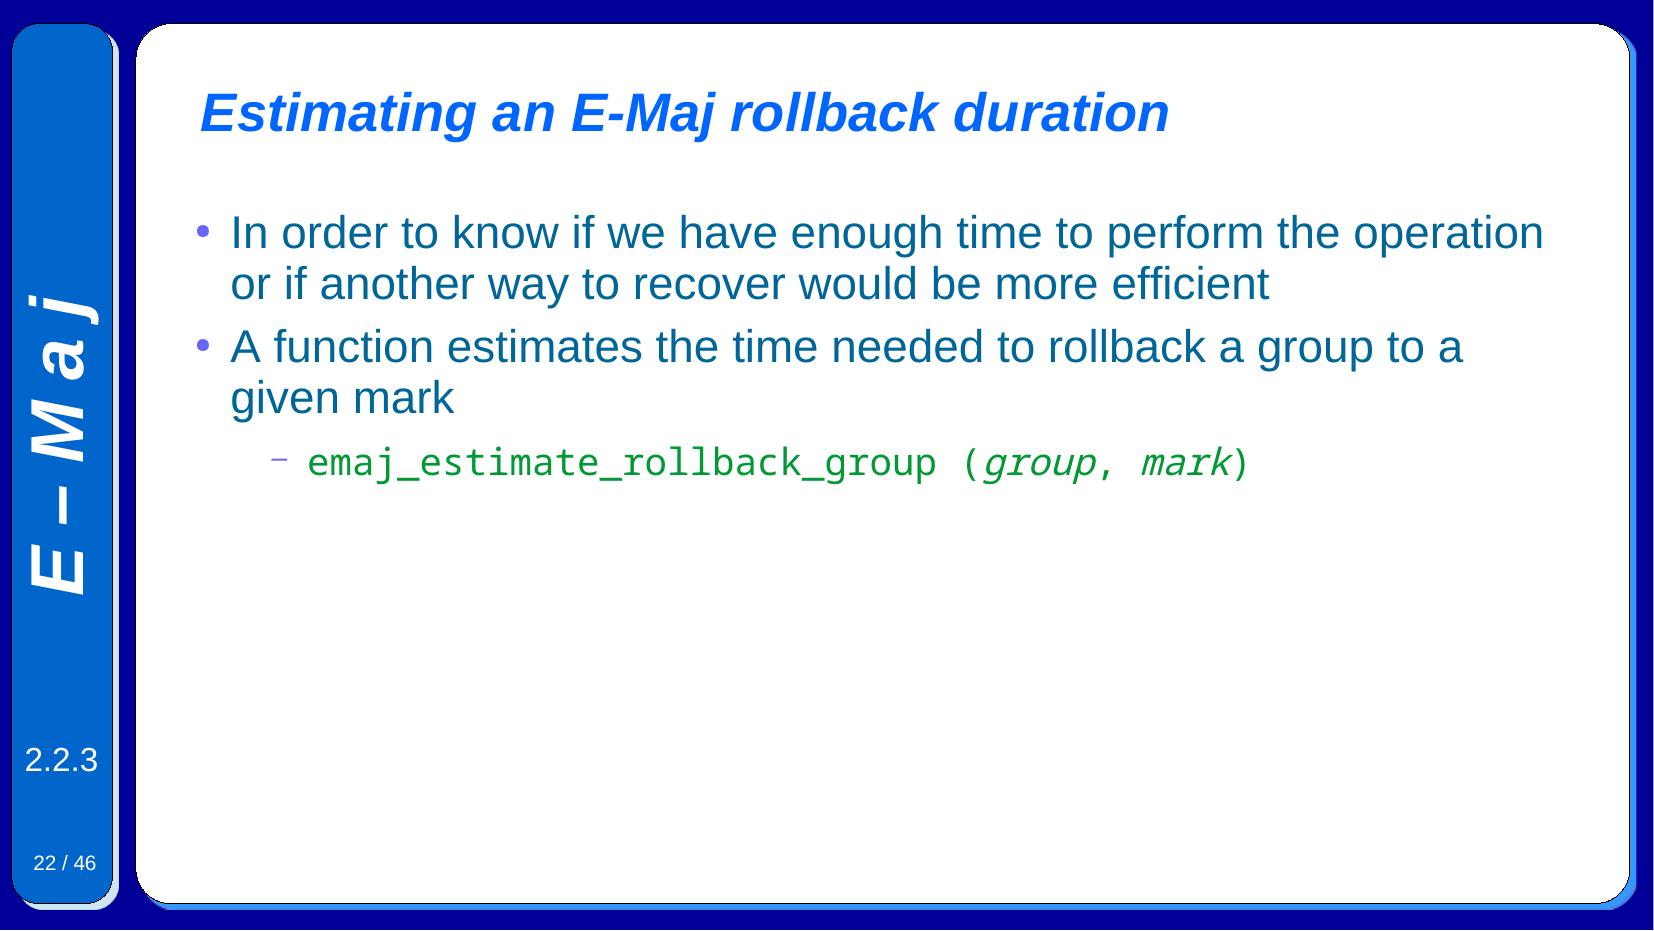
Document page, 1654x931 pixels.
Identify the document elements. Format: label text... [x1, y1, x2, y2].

title Estimating an E-Maj rollback duration [200, 34, 1575, 191]
list In order to know if we have enough time to perform the operation or if another way to recover would be more efficient A function estimates the time needed to rollback a group to a given mark emaj_estimate_rollback_group (group, mark) [177, 206, 1587, 827]
